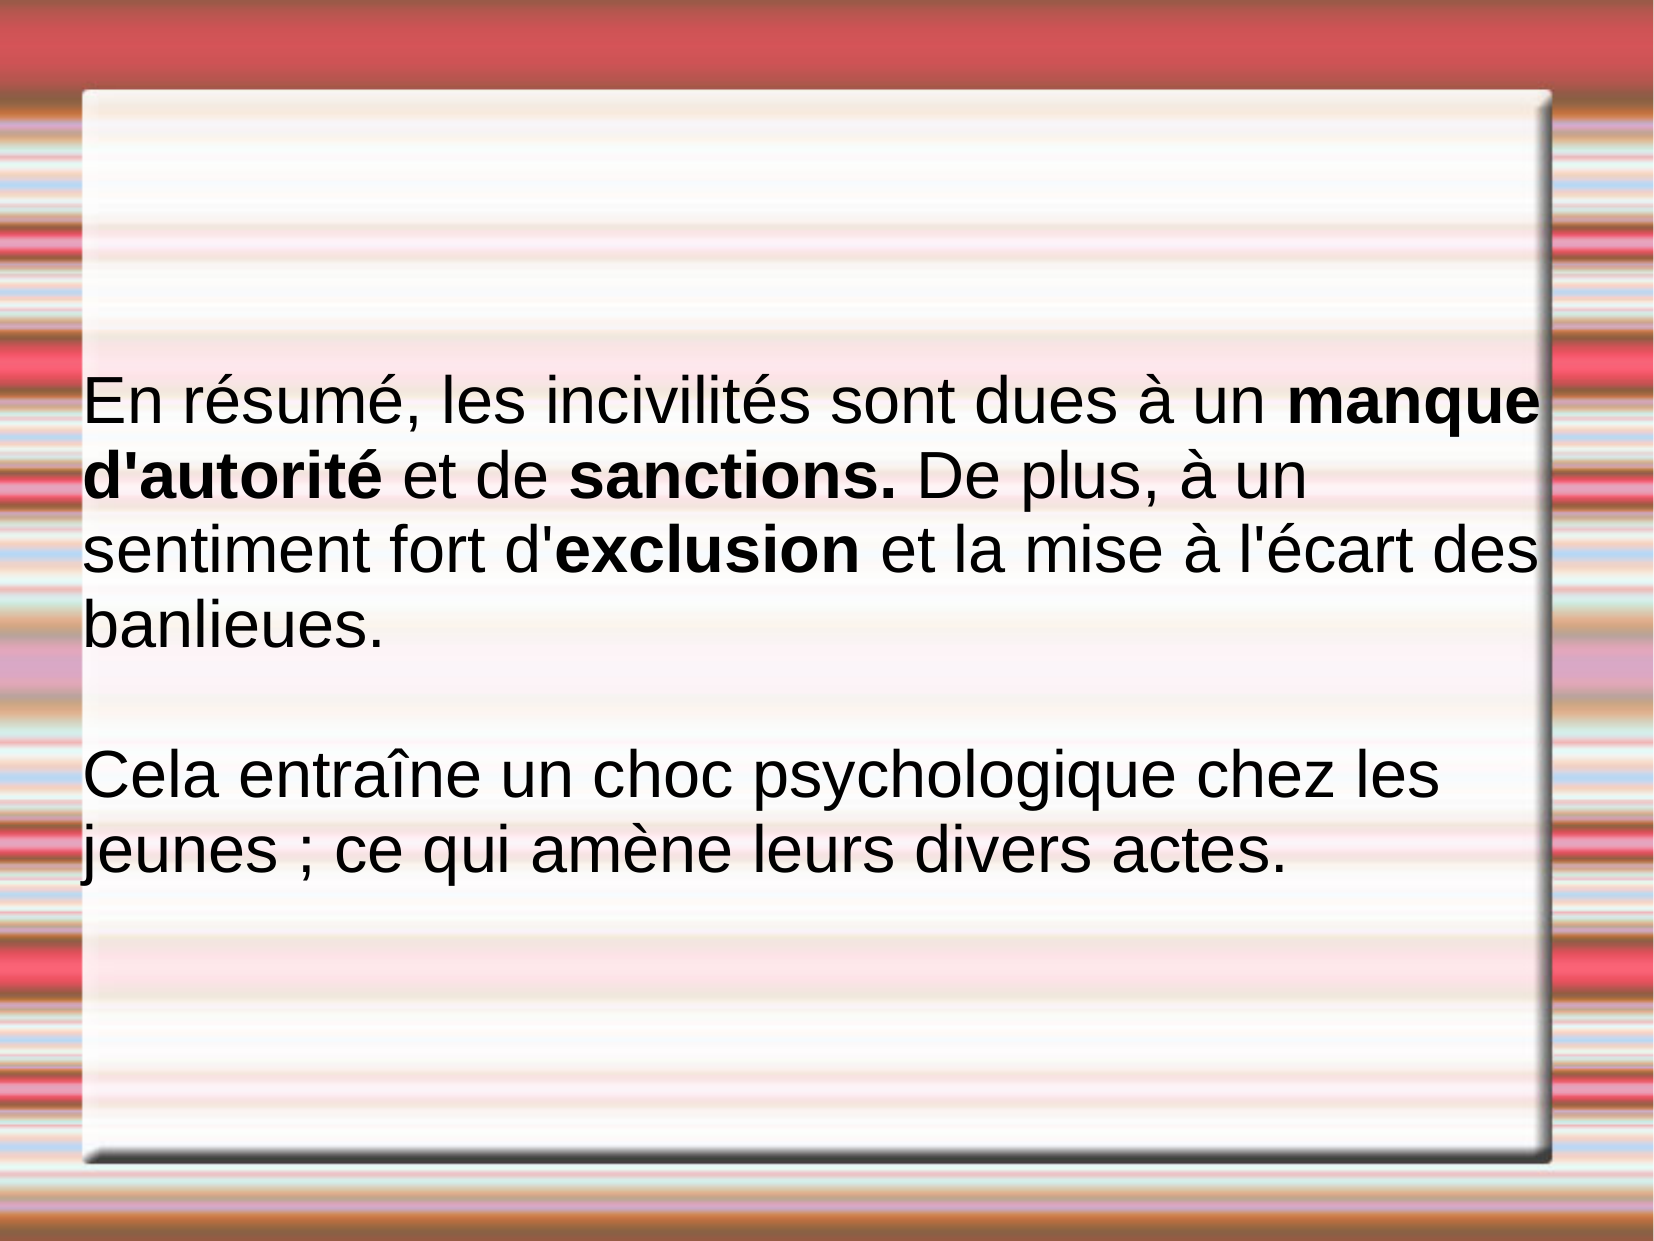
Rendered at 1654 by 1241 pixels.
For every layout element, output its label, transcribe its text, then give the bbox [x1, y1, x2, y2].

subtitle En résumé, les incivilités sont dues à un manque d'autorité et de sanctions. De plus, à un sentiment fort d'exclusion et la mise à l'écart des banlieues. Cela entraîne un choc psychologique chez les jeunes ; ce qui amène leurs divers actes. [82, 138, 1571, 1241]
picture [0, 0, 1654, 1241]
